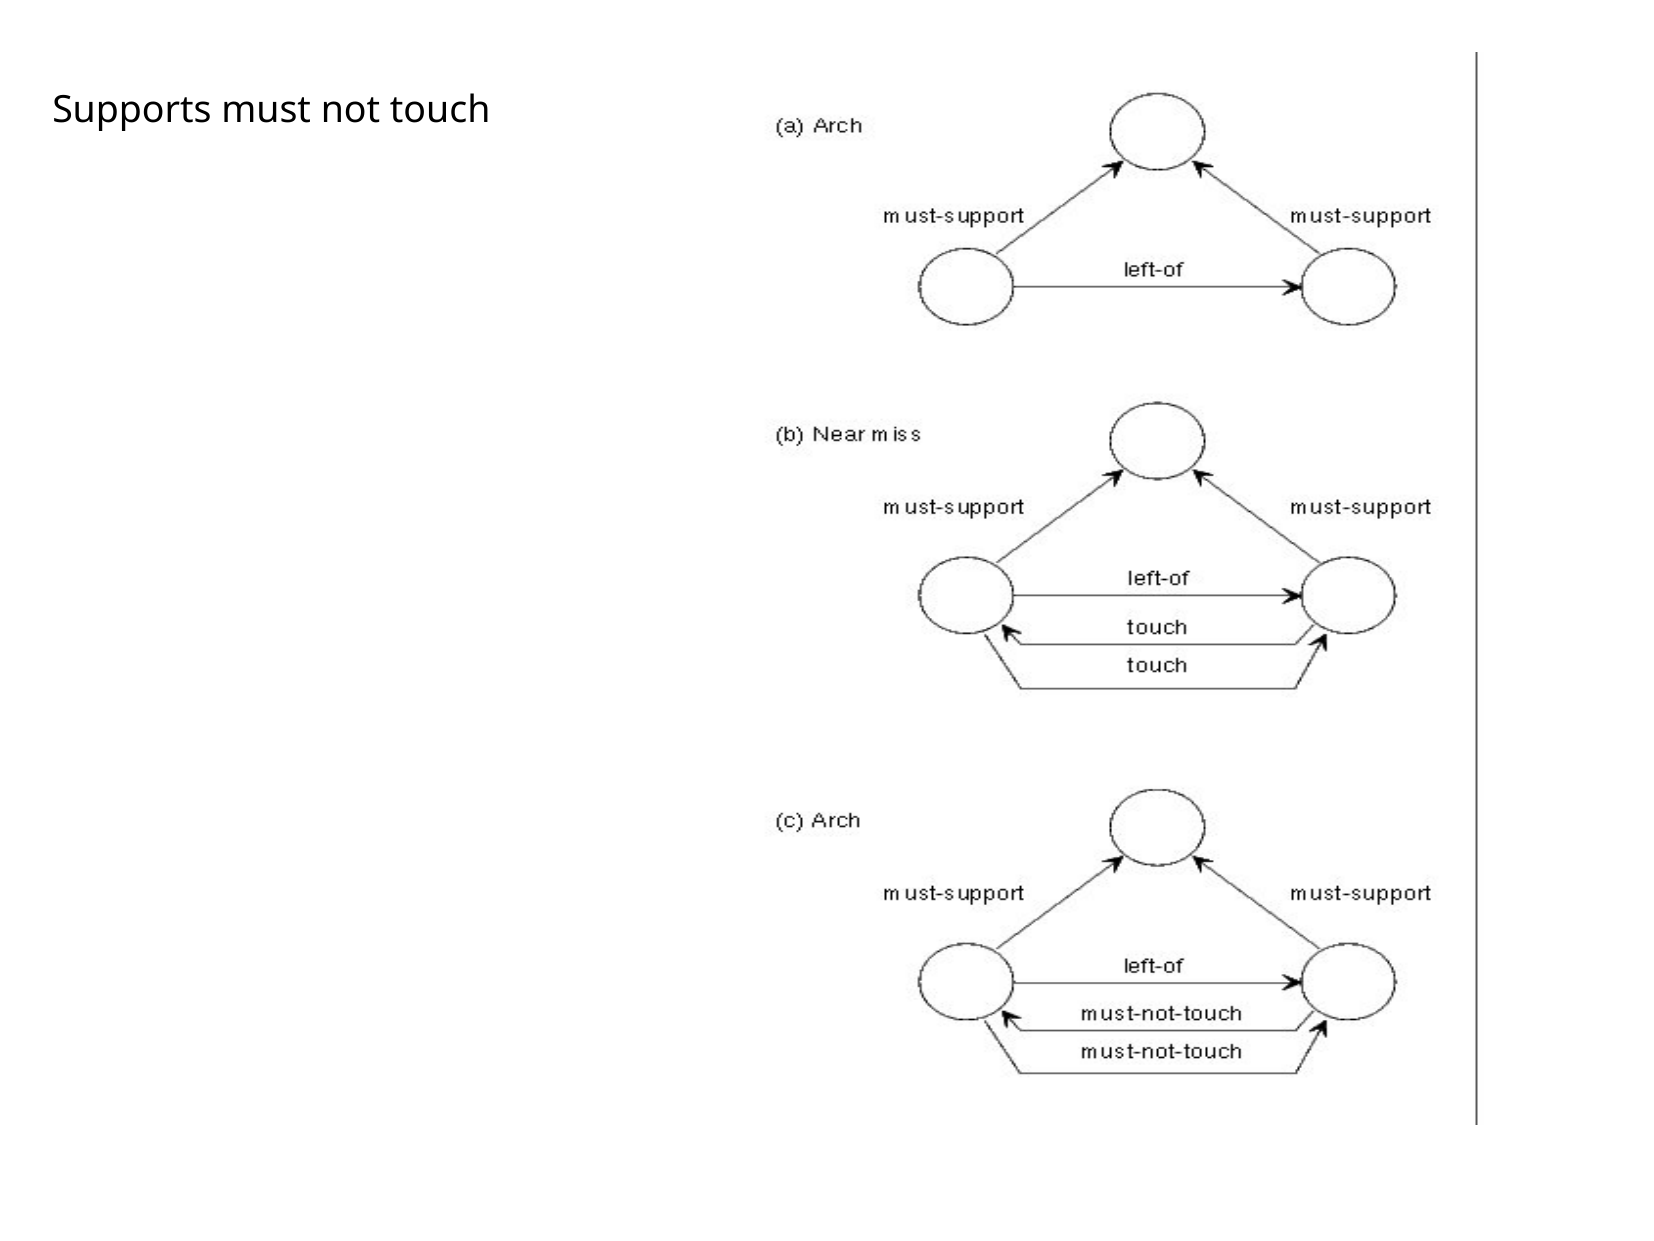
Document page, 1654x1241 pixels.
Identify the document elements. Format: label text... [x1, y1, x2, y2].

picture [750, 52, 1523, 1126]
text_box Supports must not touch [37, 75, 638, 136]
